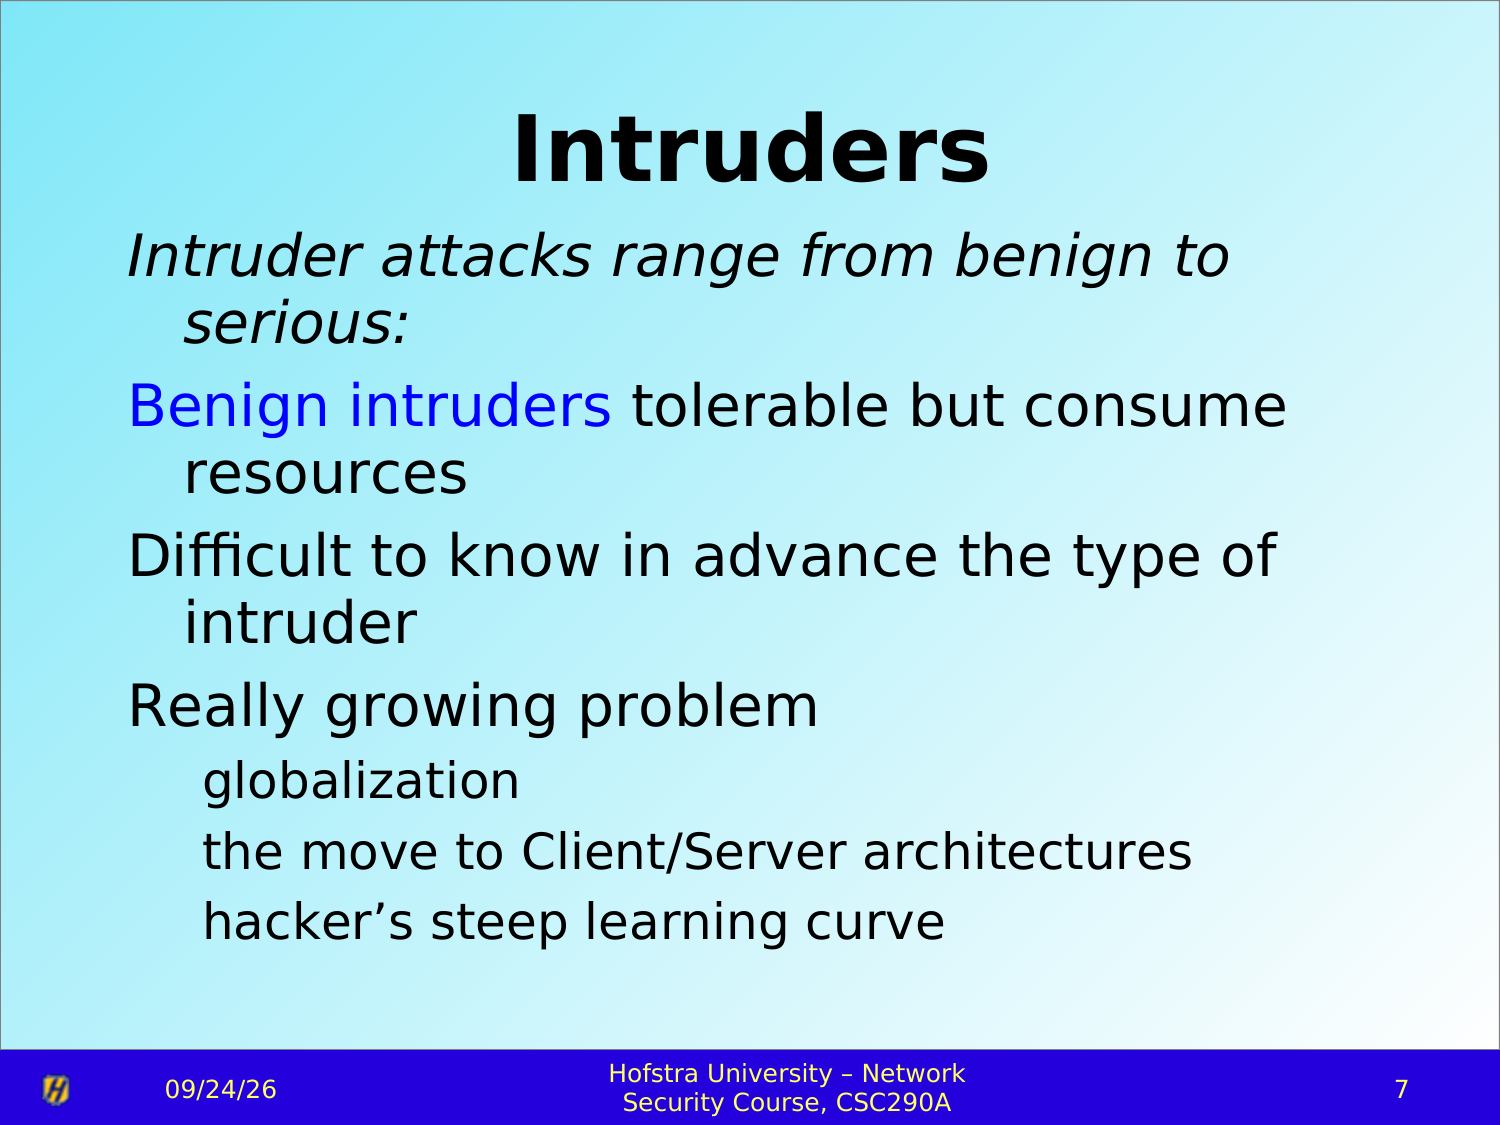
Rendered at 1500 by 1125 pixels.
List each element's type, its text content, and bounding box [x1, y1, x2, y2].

title Intruders [112, 84, 1391, 212]
list Intruder attacks range from benign to serious: Benign intruders tolerable but consume resources Difficult to know in advance the type of intruder Really growing problem globalization the move to Client/Server architectures hacker’s steep learning curve [112, 214, 1388, 1031]
picture [37, 1072, 76, 1110]
